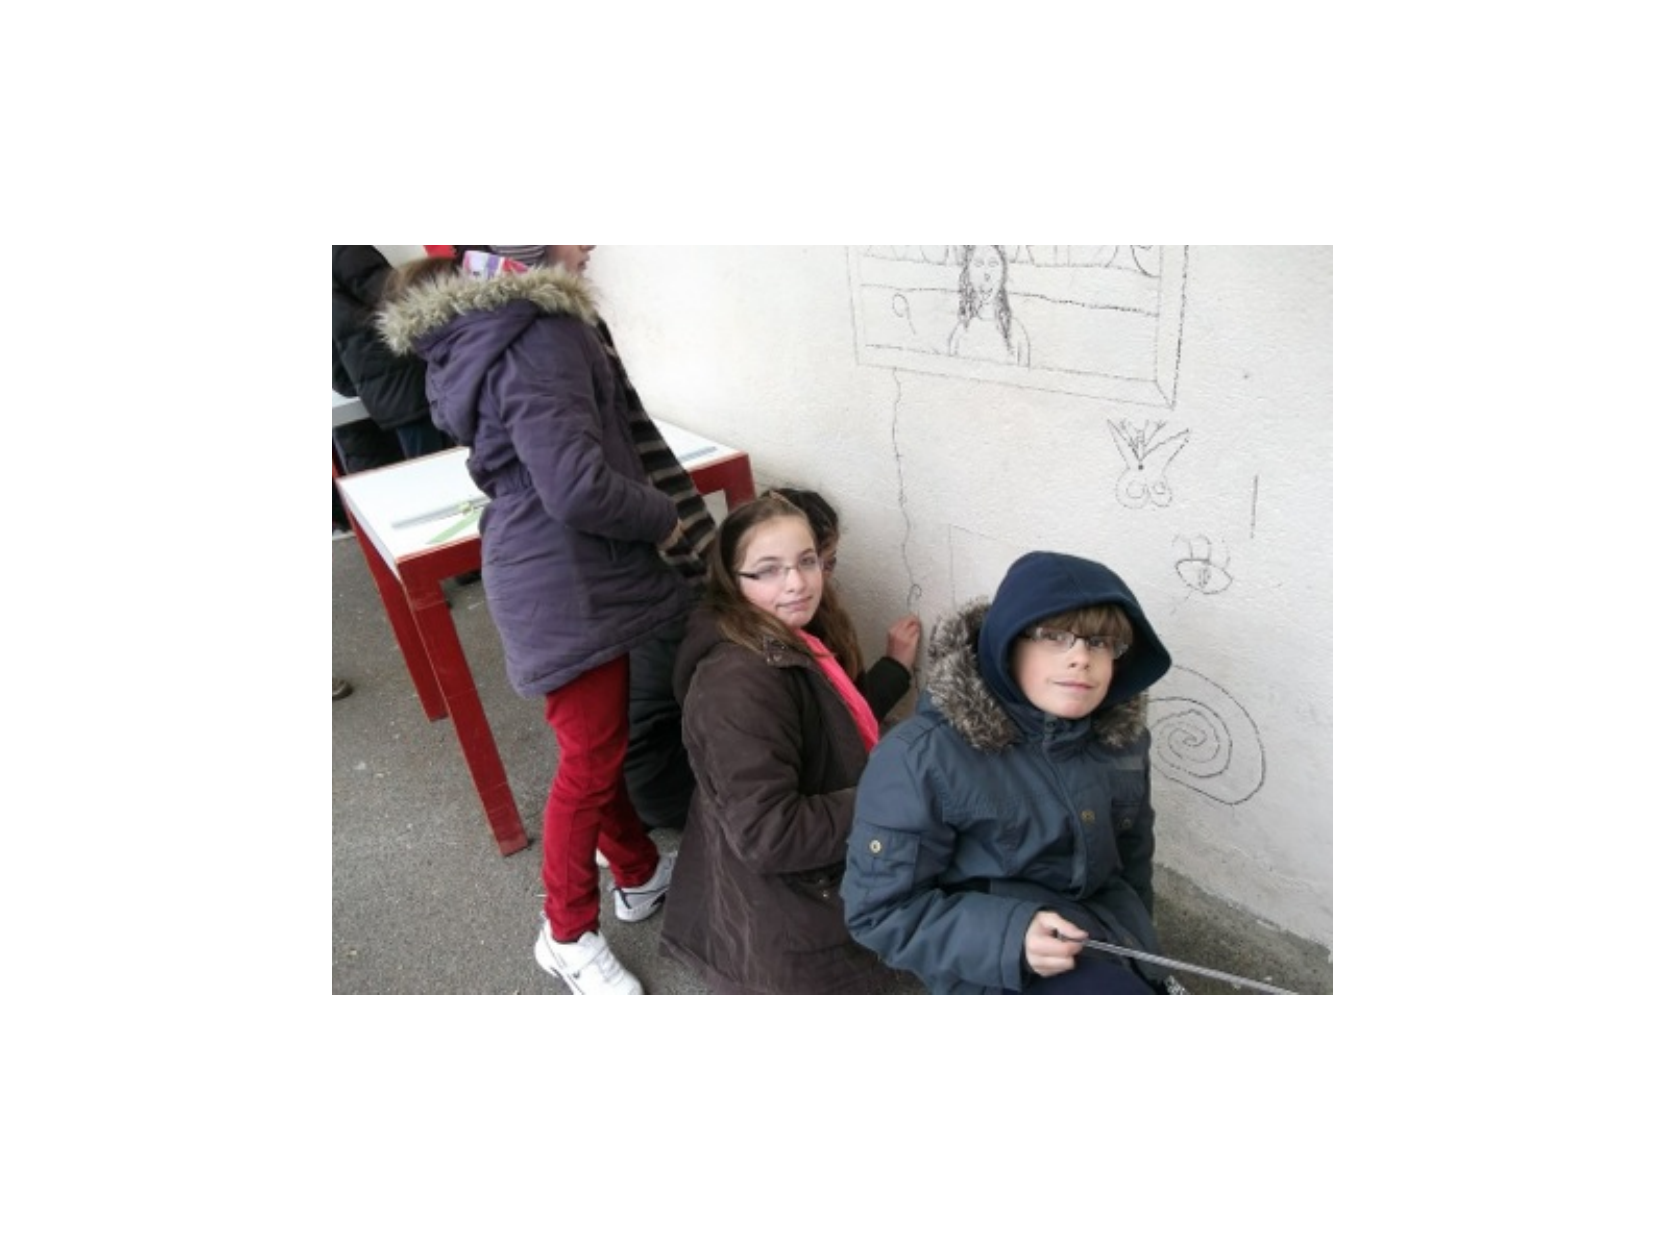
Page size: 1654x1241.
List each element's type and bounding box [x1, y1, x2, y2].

picture [332, 245, 1333, 996]
